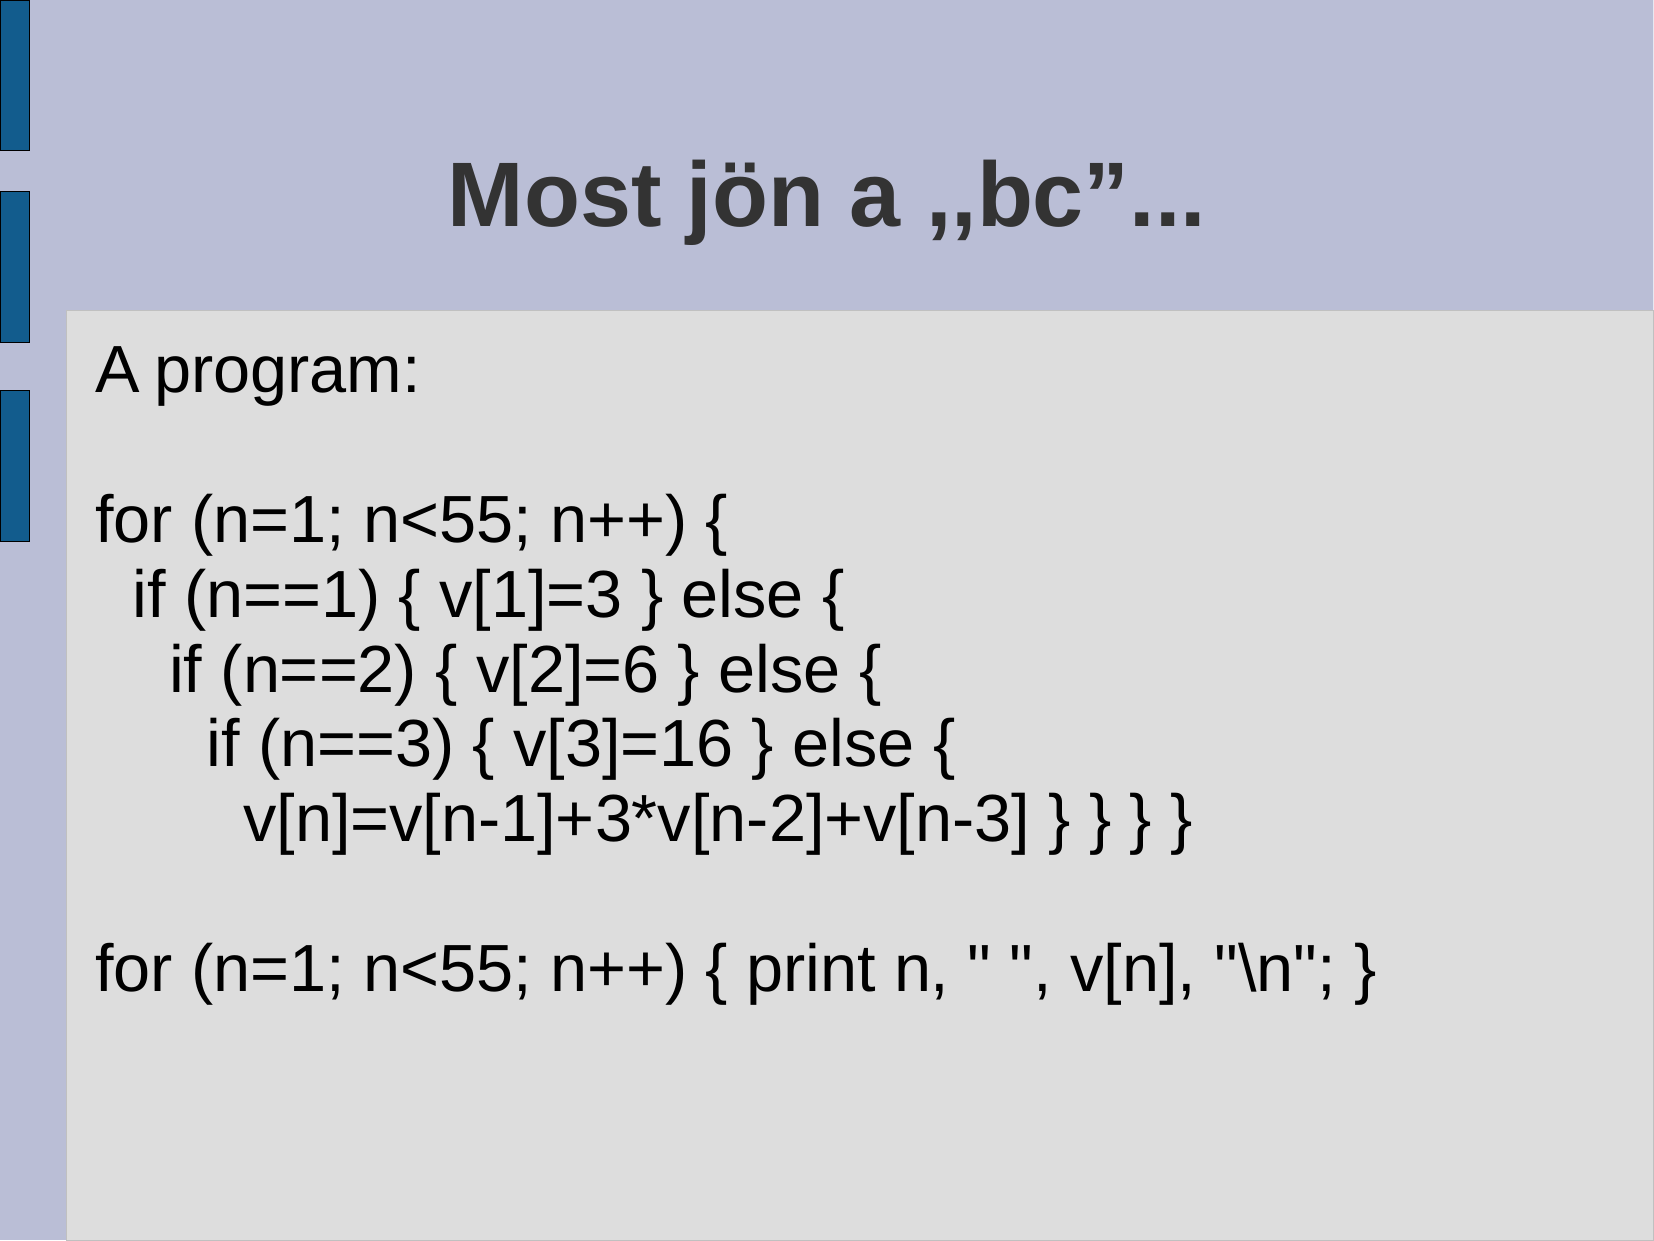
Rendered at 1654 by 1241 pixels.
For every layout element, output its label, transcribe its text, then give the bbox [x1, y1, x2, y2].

text_box A program: for (n=1; n<55; n++) { if (n==1) { v[1]=3 } else { if (n==2) { v[2]=6 } else { if (n==3) { v[3]=16 } else { v[n]=v[n-1]+3*v[n-2]+v[n-3] } } } } for (n=1; n<55; n++) { print n, " ", v[n], "\n"; } [80, 325, 1629, 1137]
title Most jön a ,,bc”... [121, 98, 1534, 291]
